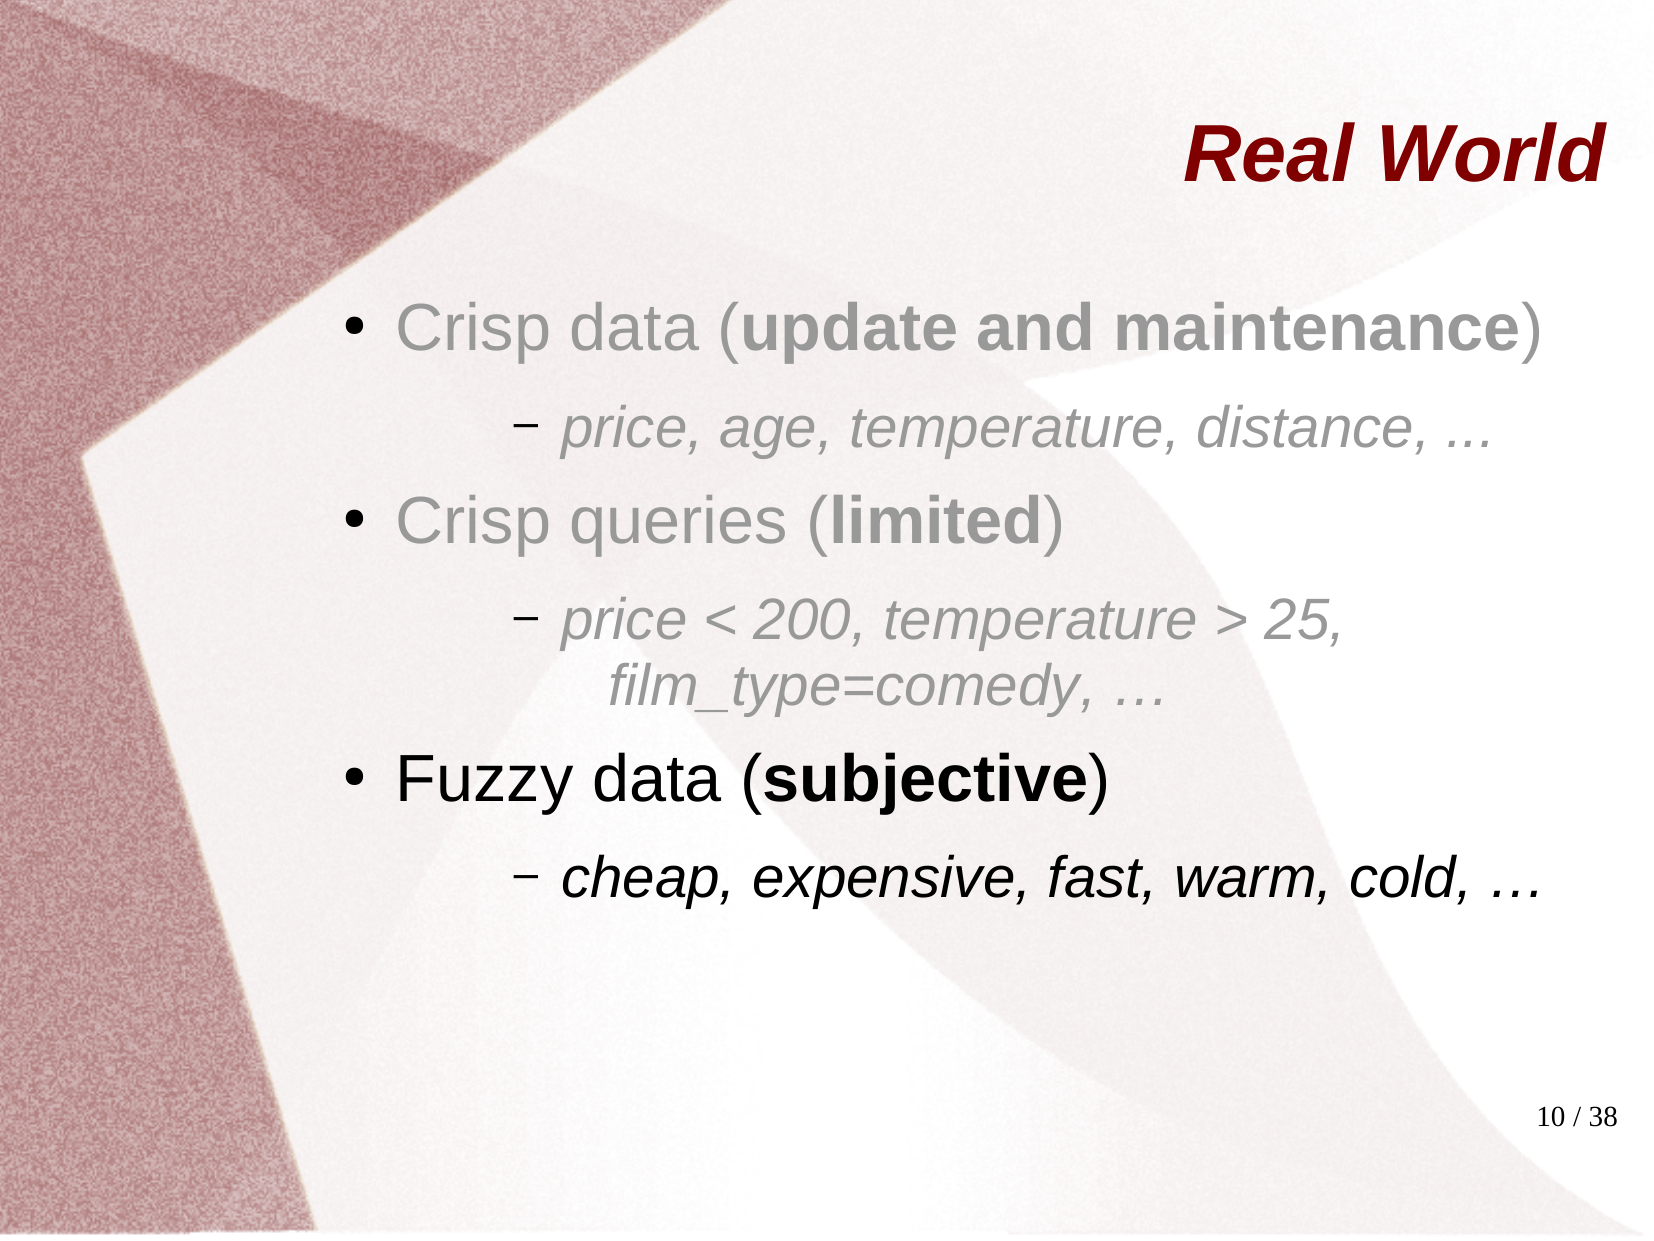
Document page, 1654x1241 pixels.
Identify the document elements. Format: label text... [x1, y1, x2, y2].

picture [0, 0, 1654, 1241]
list Crisp data (update and maintenance) price, age, temperature, distance, ... Crisp queries (limited) price < 200, temperature > 25, film_type=comedy, … Fuzzy data (subjective) cheap, expensive, fast, warm, cold, … [324, 290, 1601, 1130]
title Real World [596, 49, 1607, 257]
